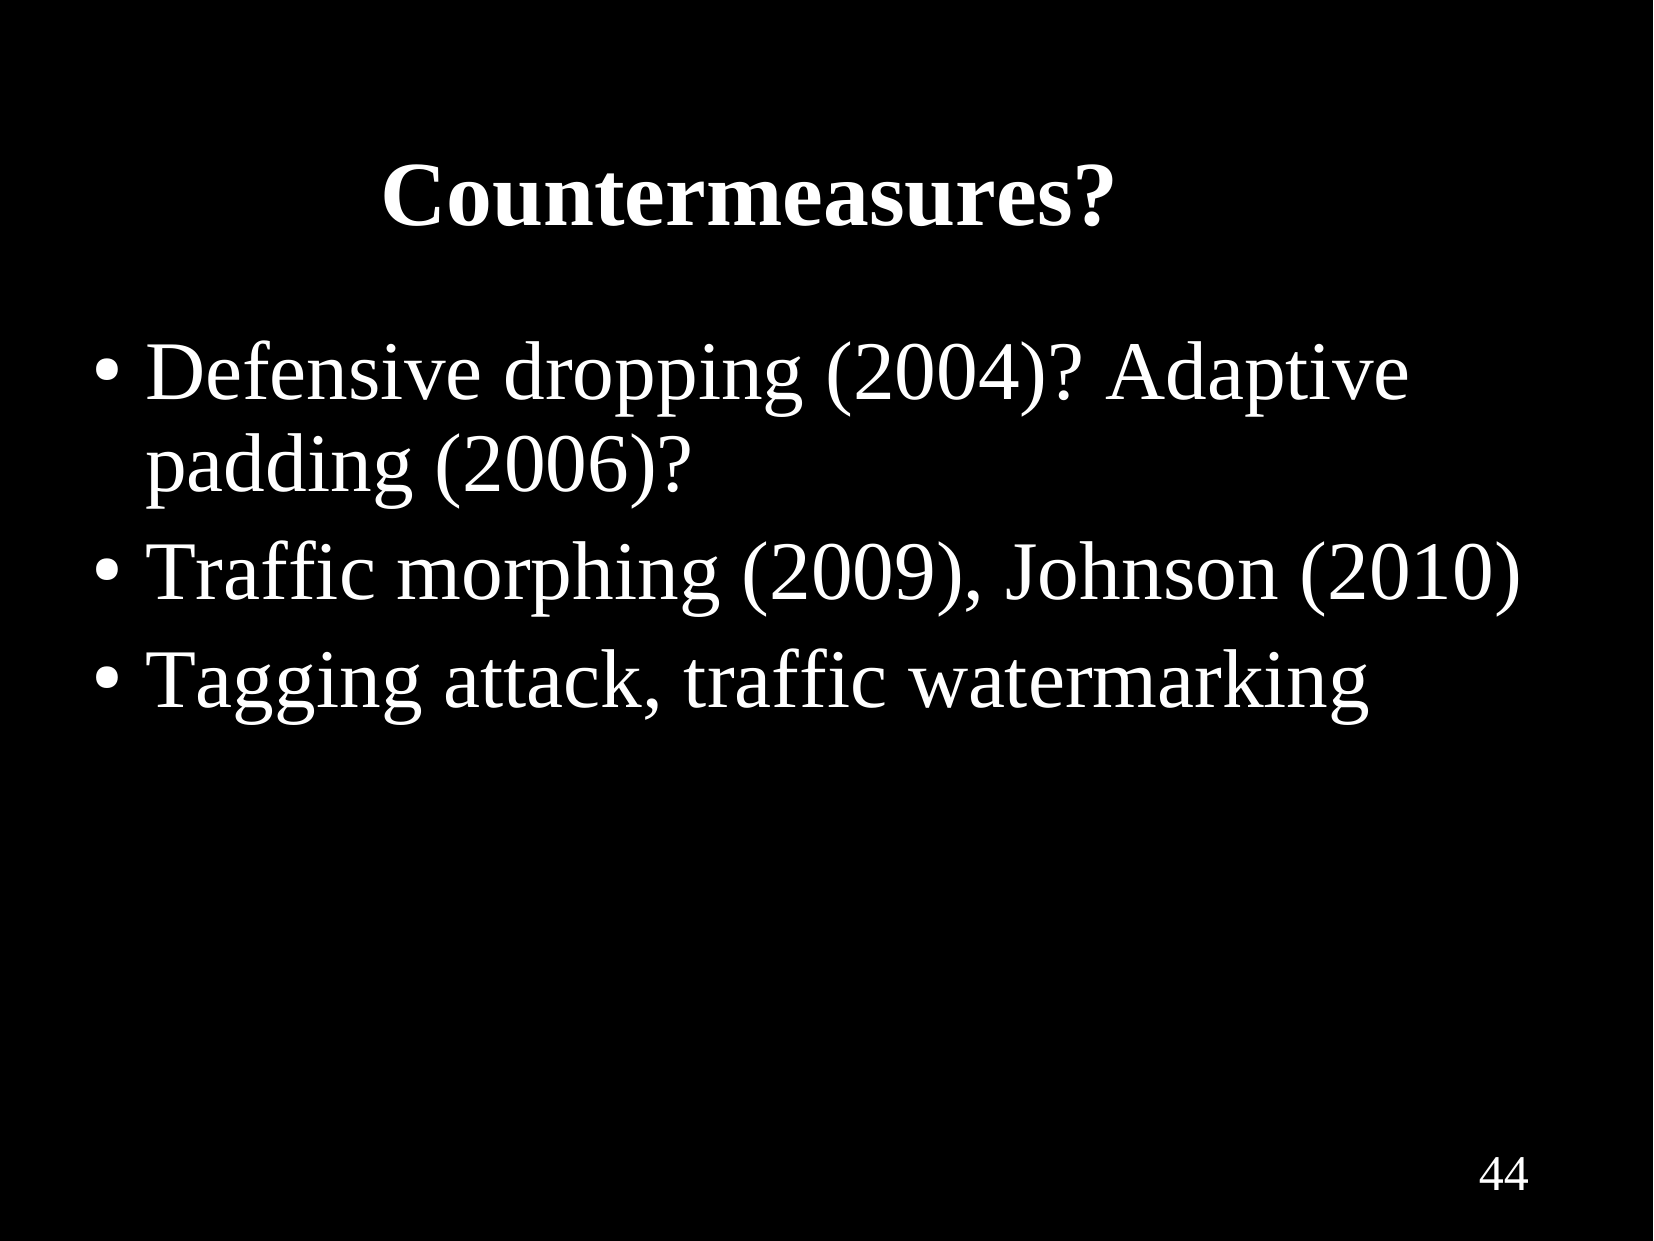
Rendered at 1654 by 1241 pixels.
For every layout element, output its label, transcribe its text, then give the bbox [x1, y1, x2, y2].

list Defensive dropping (2004)? Adaptive padding (2006)? Traffic morphing (2009), Johnson (2010) Tagging attack, traffic watermarking [74, 325, 1539, 1123]
title Countermeasures? [112, 100, 1388, 288]
